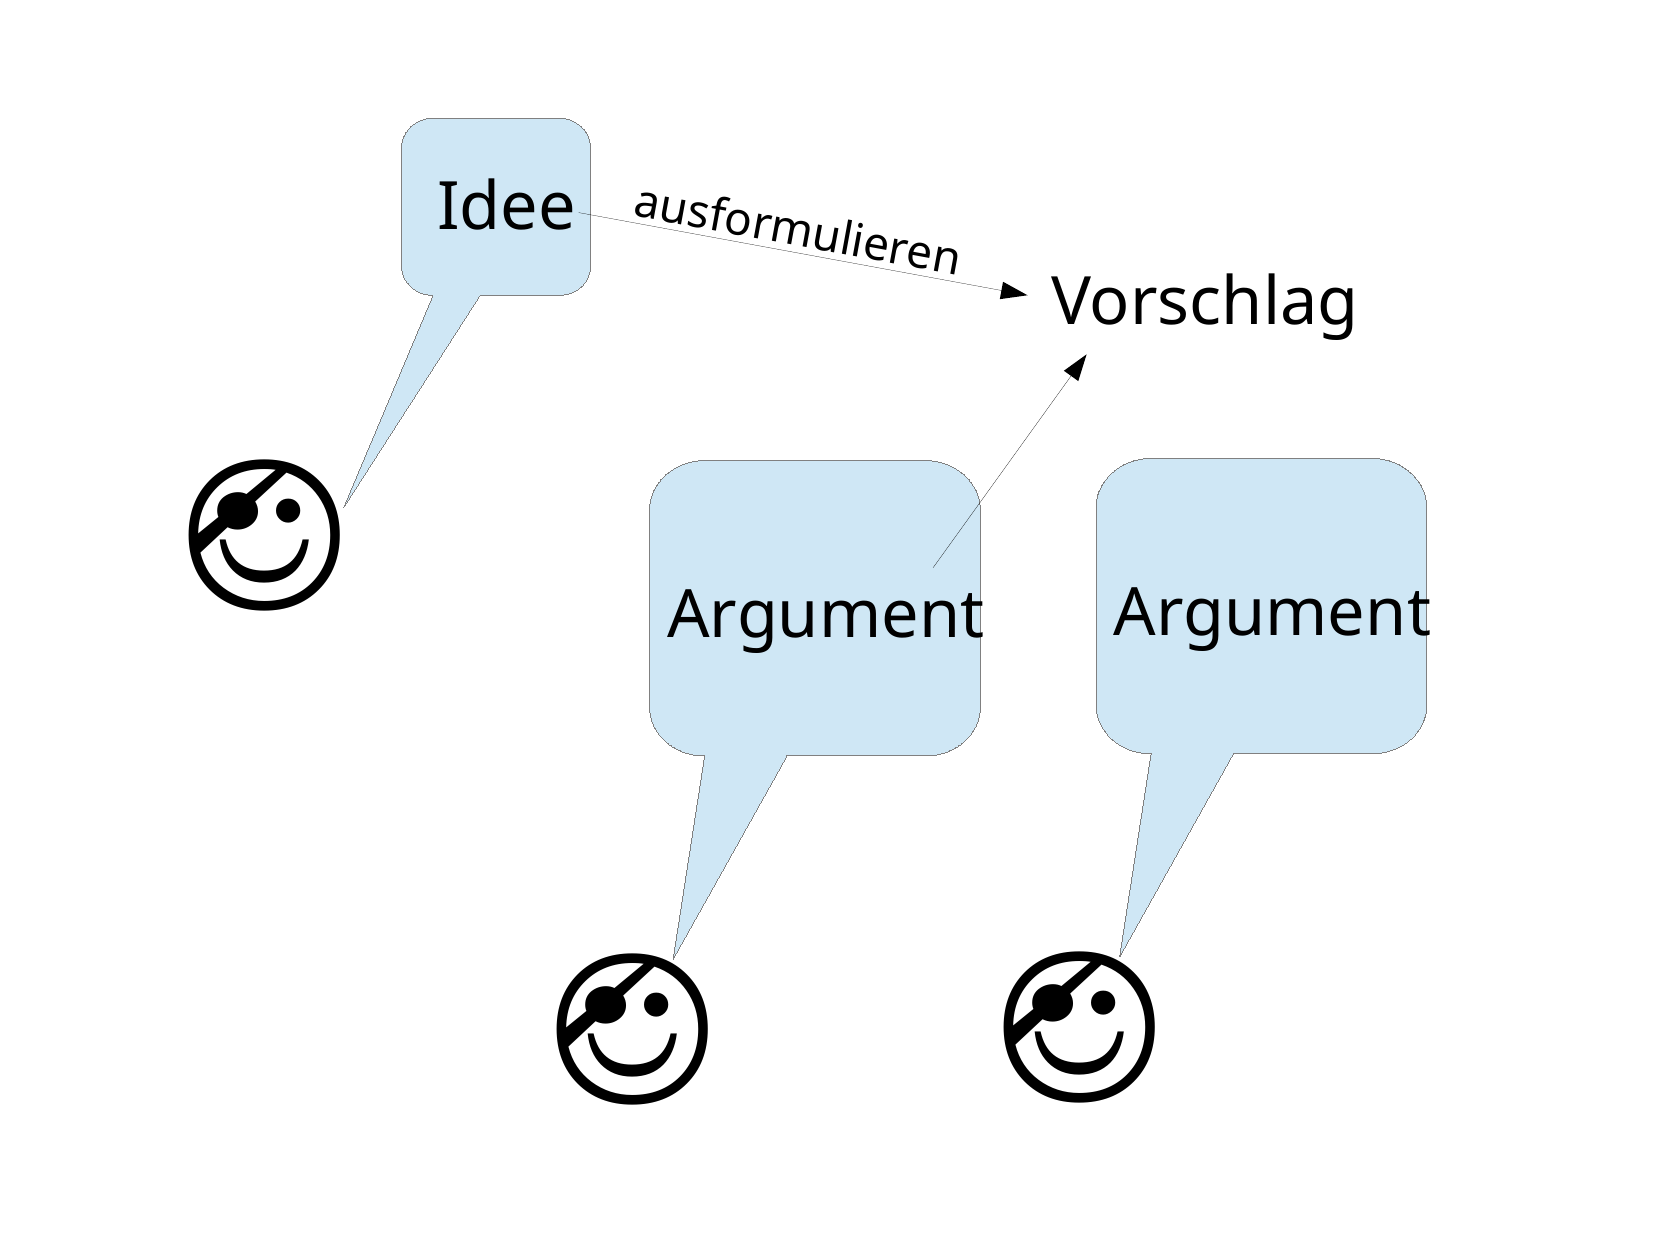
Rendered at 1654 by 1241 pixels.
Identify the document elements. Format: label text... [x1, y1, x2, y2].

text_box [649, 460, 981, 956]
text_box [1096, 458, 1427, 954]
text_box [935, 504, 981, 567]
text_box  [533, 956, 733, 1172]
text_box Argument [1113, 565, 1469, 654]
text_box Idee [437, 159, 579, 248]
text_box [343, 118, 591, 508]
text_box  [165, 462, 364, 678]
text_box ausformulieren [627, 155, 993, 306]
text_box Vorschlag [1051, 254, 1406, 343]
text_box Argument [667, 567, 1022, 656]
text_box  [980, 954, 1179, 1170]
